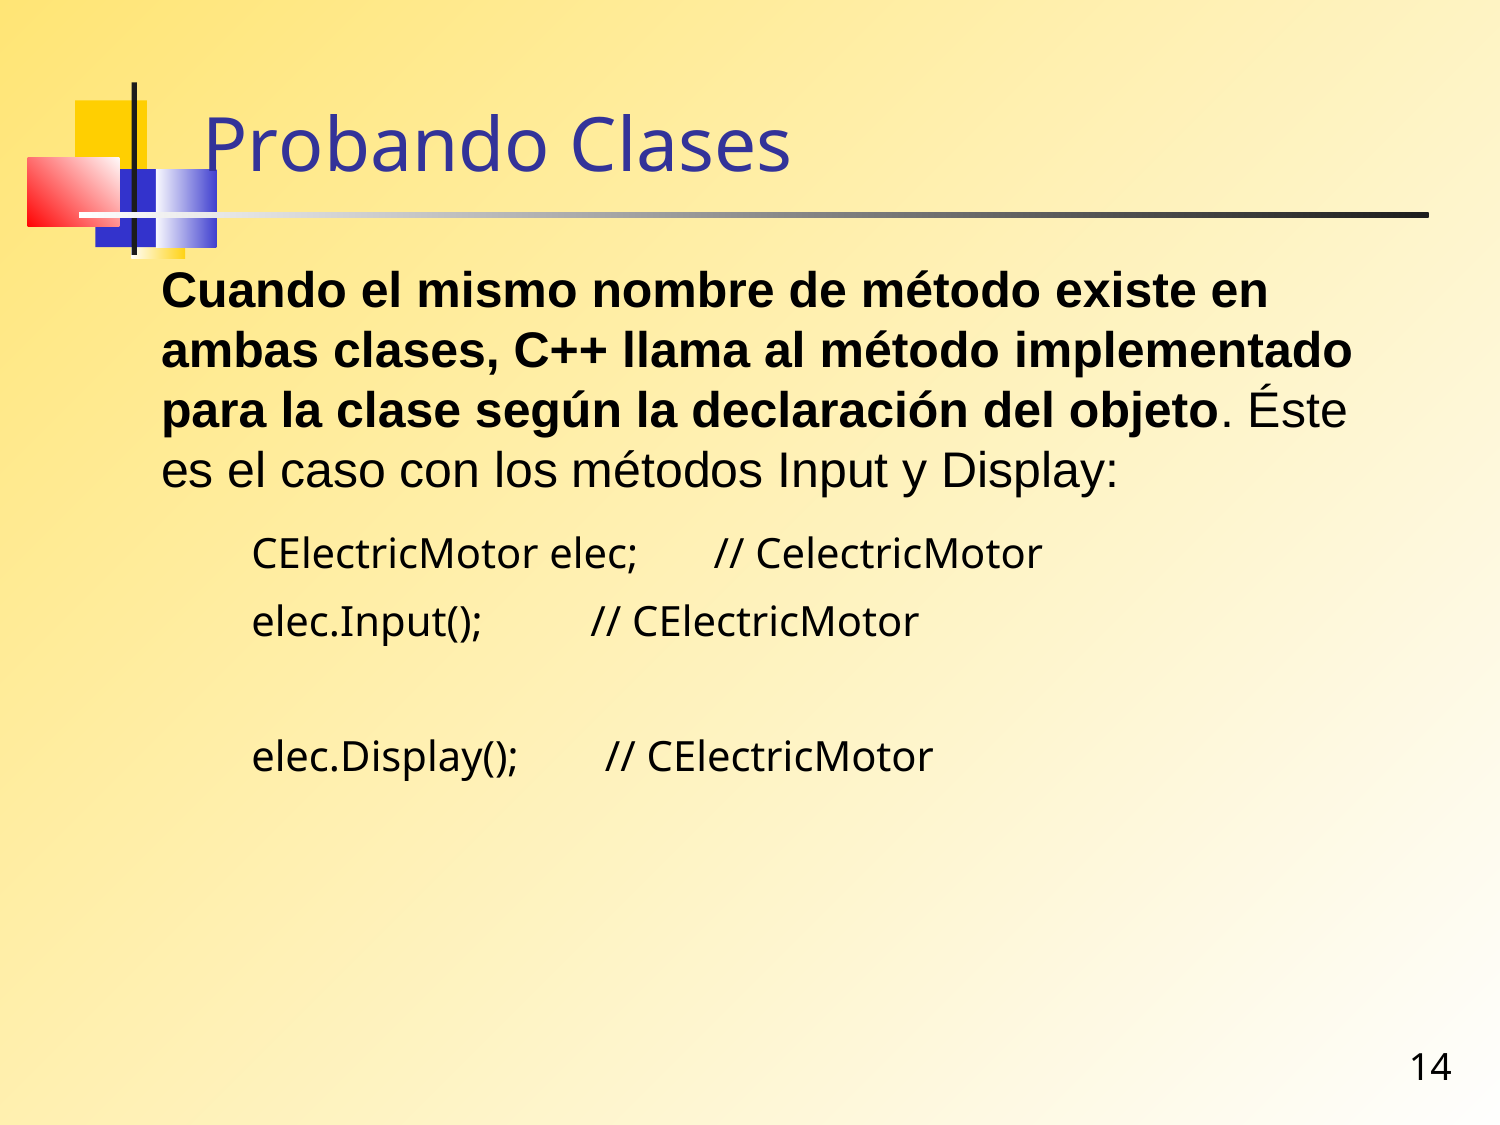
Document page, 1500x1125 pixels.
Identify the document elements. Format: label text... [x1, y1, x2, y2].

list CElectricMotor elec; // CelectricMotor elec.Input(); // CElectricMotor elec.Display(); // CElectricMotor [236, 515, 1449, 916]
title Probando Clases [187, 37, 1466, 201]
text_box Cuando el mismo nombre de método existe en ambas clases, C++ llama al método implementado para la clase según la declaración del objeto. Éste es el caso con los métodos Input y Display: [137, 249, 1375, 506]
